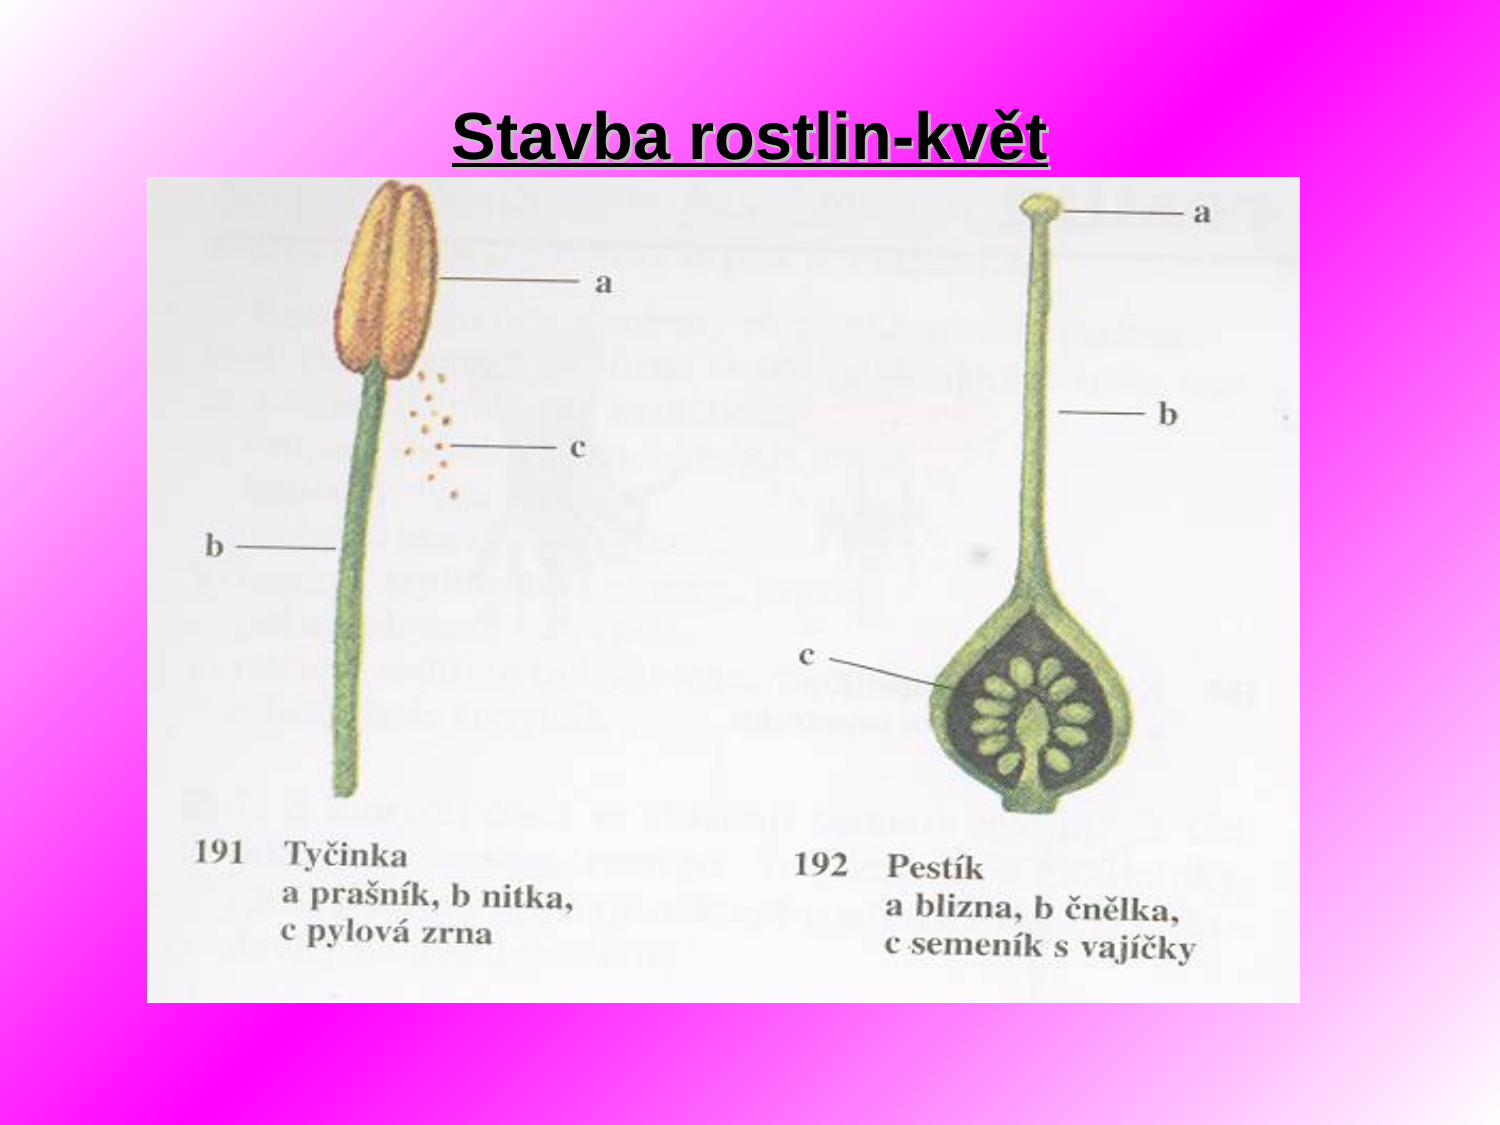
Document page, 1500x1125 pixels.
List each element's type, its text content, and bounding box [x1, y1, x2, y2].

title Stavba rostlin-květ [75, 21, 1426, 257]
picture [147, 177, 1300, 1003]
